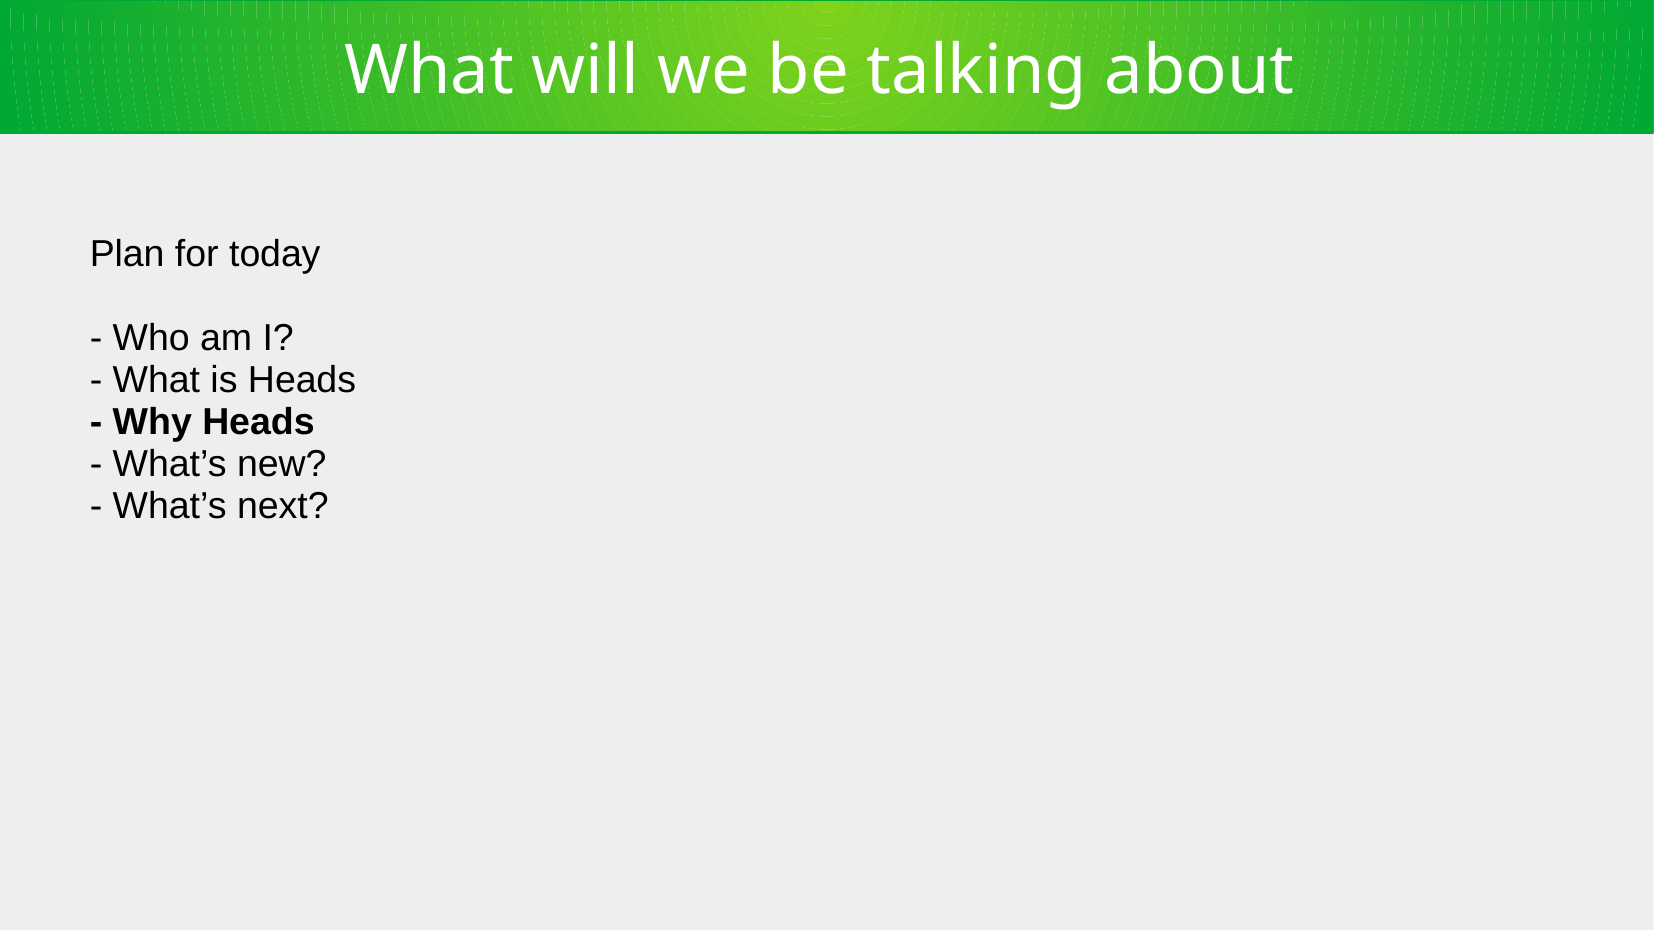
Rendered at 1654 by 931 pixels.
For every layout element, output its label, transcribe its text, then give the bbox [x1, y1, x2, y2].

text_box Plan for today - Who am I? - What is Heads - Why Heads - What’s new? - What’s next? [75, 225, 1613, 534]
title What will we be talking about [73, 14, 1565, 119]
